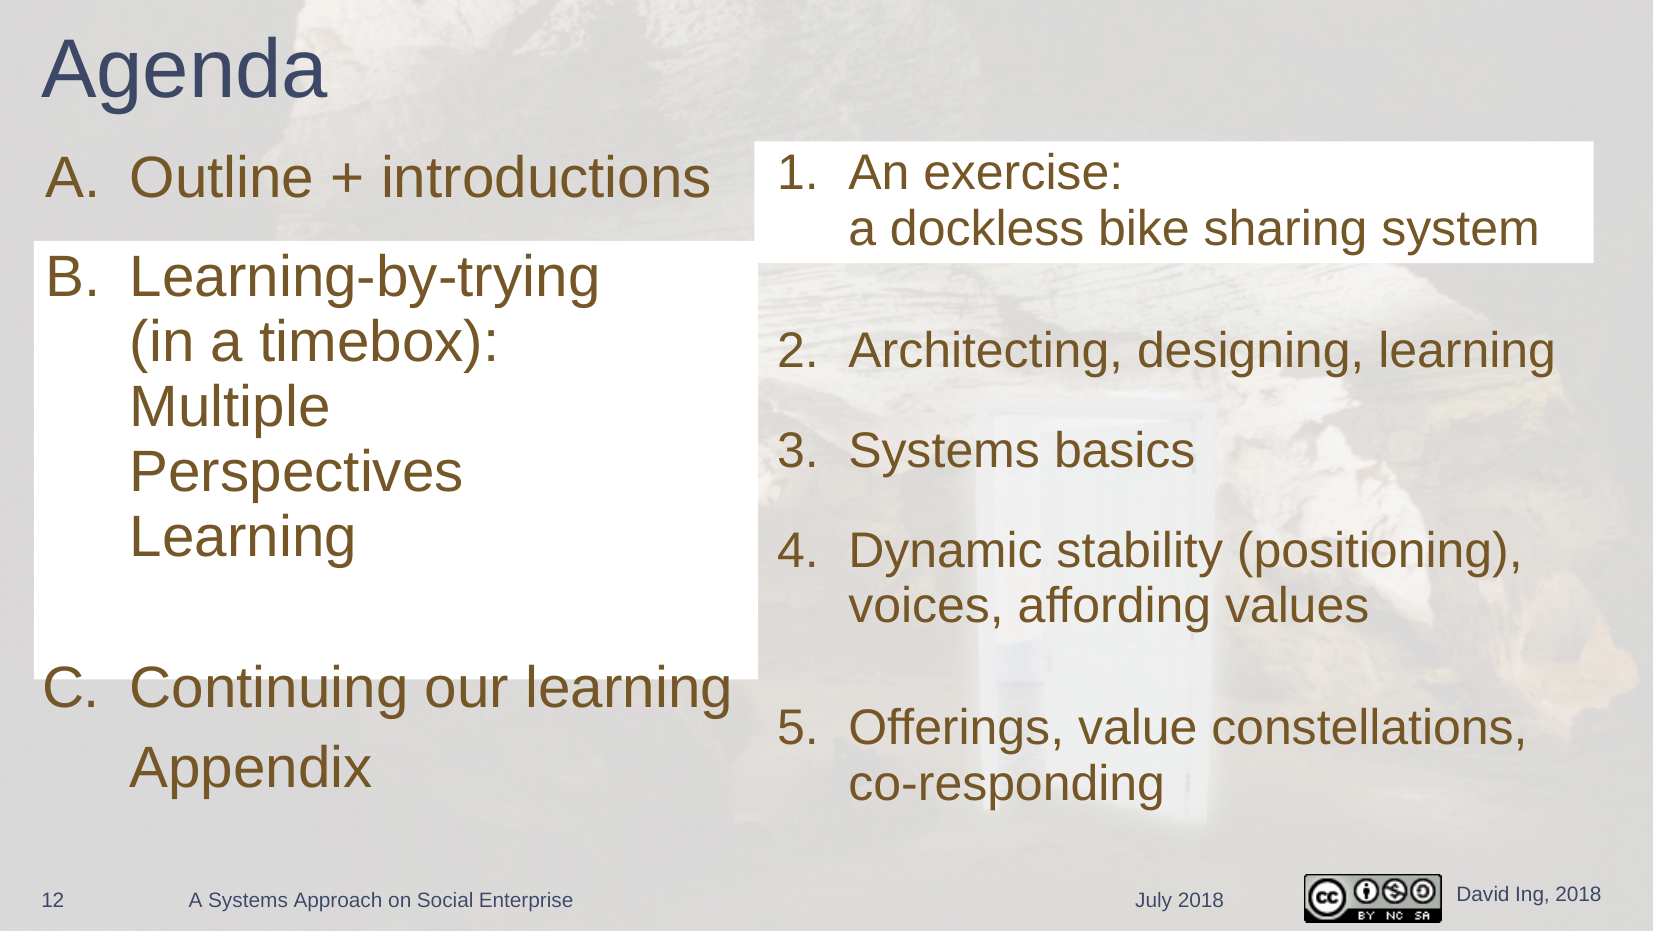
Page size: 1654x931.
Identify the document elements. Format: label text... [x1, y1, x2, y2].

table_cell 3. [753, 415, 834, 514]
table_cell 5. [753, 692, 834, 870]
table_cell Appendix [115, 727, 753, 807]
table_cell Systems basics [834, 415, 1613, 514]
table_cell [17, 727, 115, 807]
table_cell 4. [753, 514, 834, 692]
picture [1304, 874, 1442, 923]
table_cell Dynamic stability (positioning), voices, affording values [834, 514, 1613, 692]
table_header Outline + introductions [115, 137, 753, 236]
table_header 1. [753, 137, 834, 315]
table_cell C. [17, 647, 115, 727]
table_cell Learning-by-trying (in a timebox): Multiple Perspectives Learning [115, 236, 753, 647]
table_cell 2. [753, 315, 834, 415]
table_header An exercise: a dockless bike sharing system [834, 137, 1613, 315]
table_cell Pursuits: [0, 0, 1653, 931]
table_cell Offerings, value constellations, co-responding [834, 692, 1613, 870]
table_cell Architecting, designing, learning [834, 315, 1613, 415]
table_header A. [17, 137, 115, 236]
table_cell Continuing our learning [115, 647, 753, 727]
table_cell B. [17, 236, 115, 647]
title Agenda [41, 30, 1613, 126]
